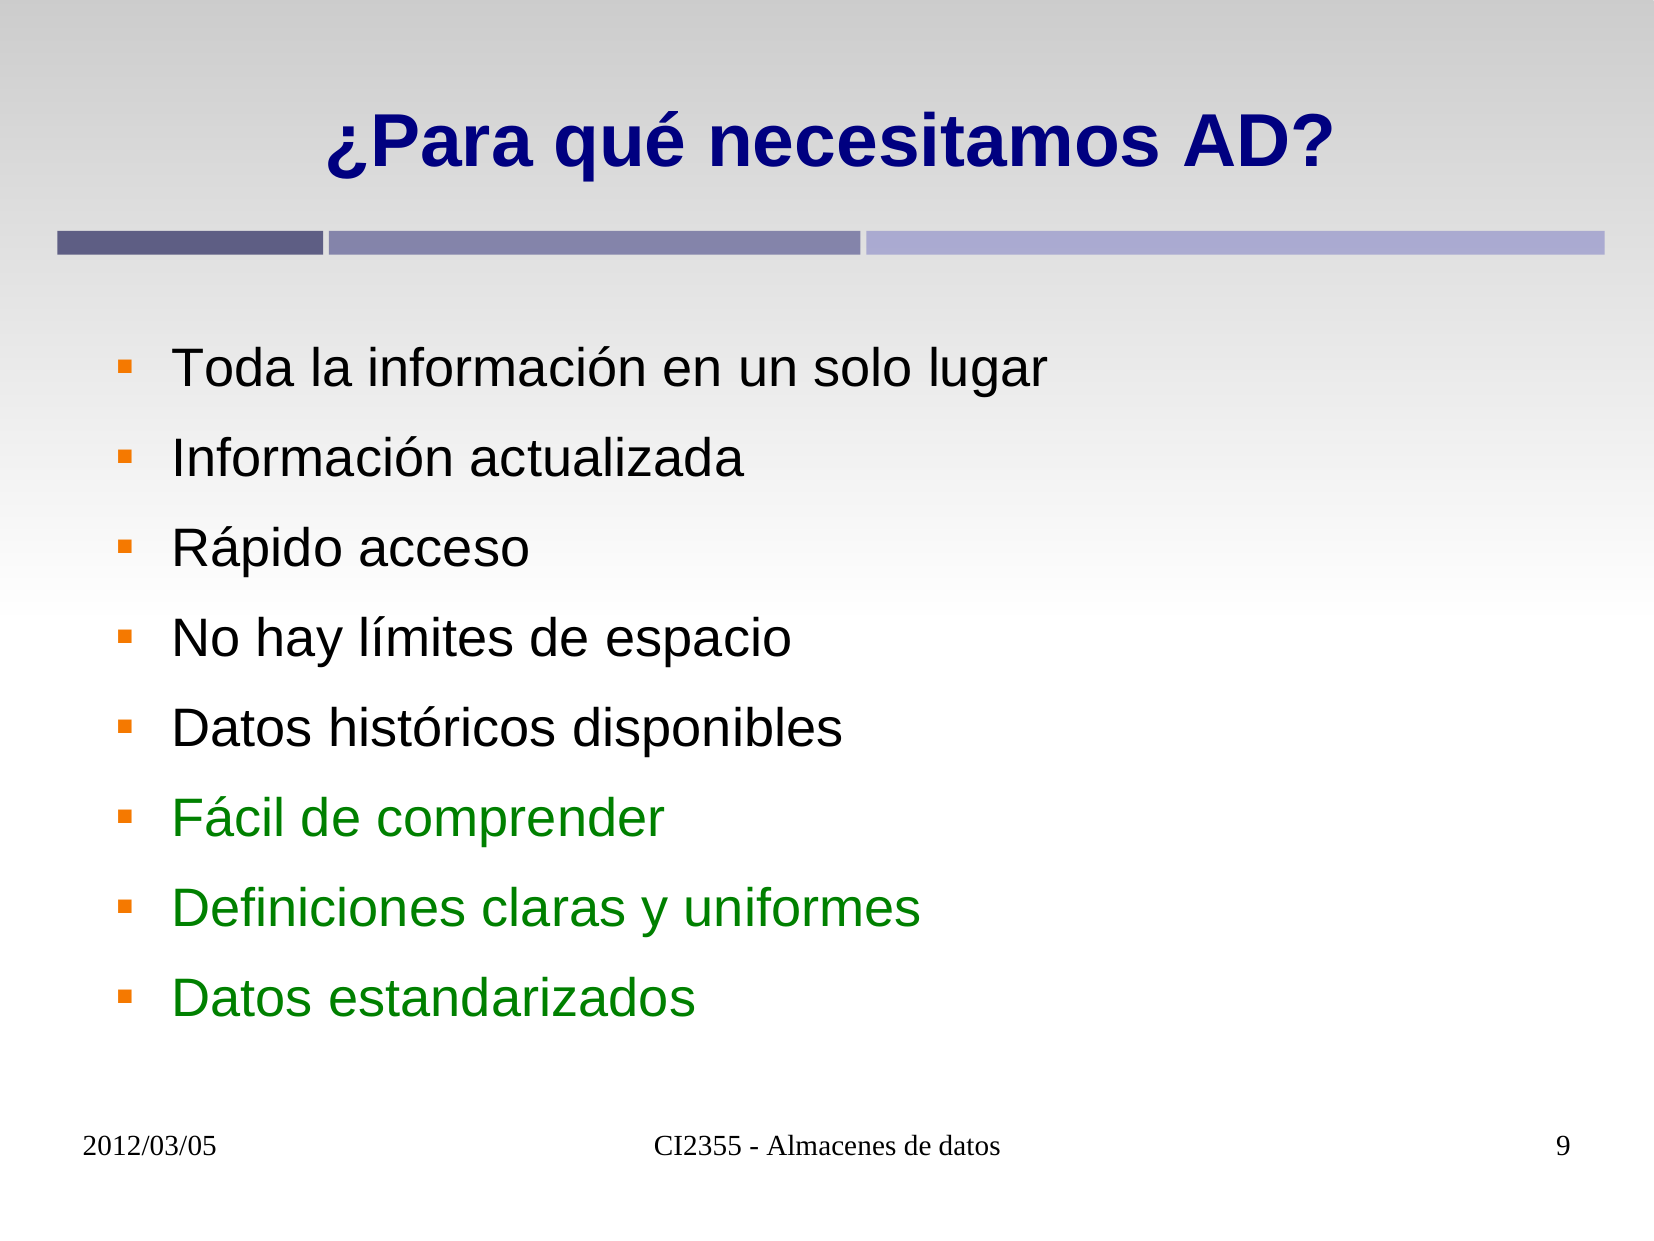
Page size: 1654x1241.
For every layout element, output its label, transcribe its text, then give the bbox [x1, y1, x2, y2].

title ¿Para qué necesitamos AD? [86, 55, 1576, 226]
list Toda la información en un solo lugar Información actualizada Rápido acceso No hay límites de espacio Datos históricos disponibles Fácil de comprender Definiciones claras y uniformes Datos estandarizados [82, 337, 1571, 1109]
